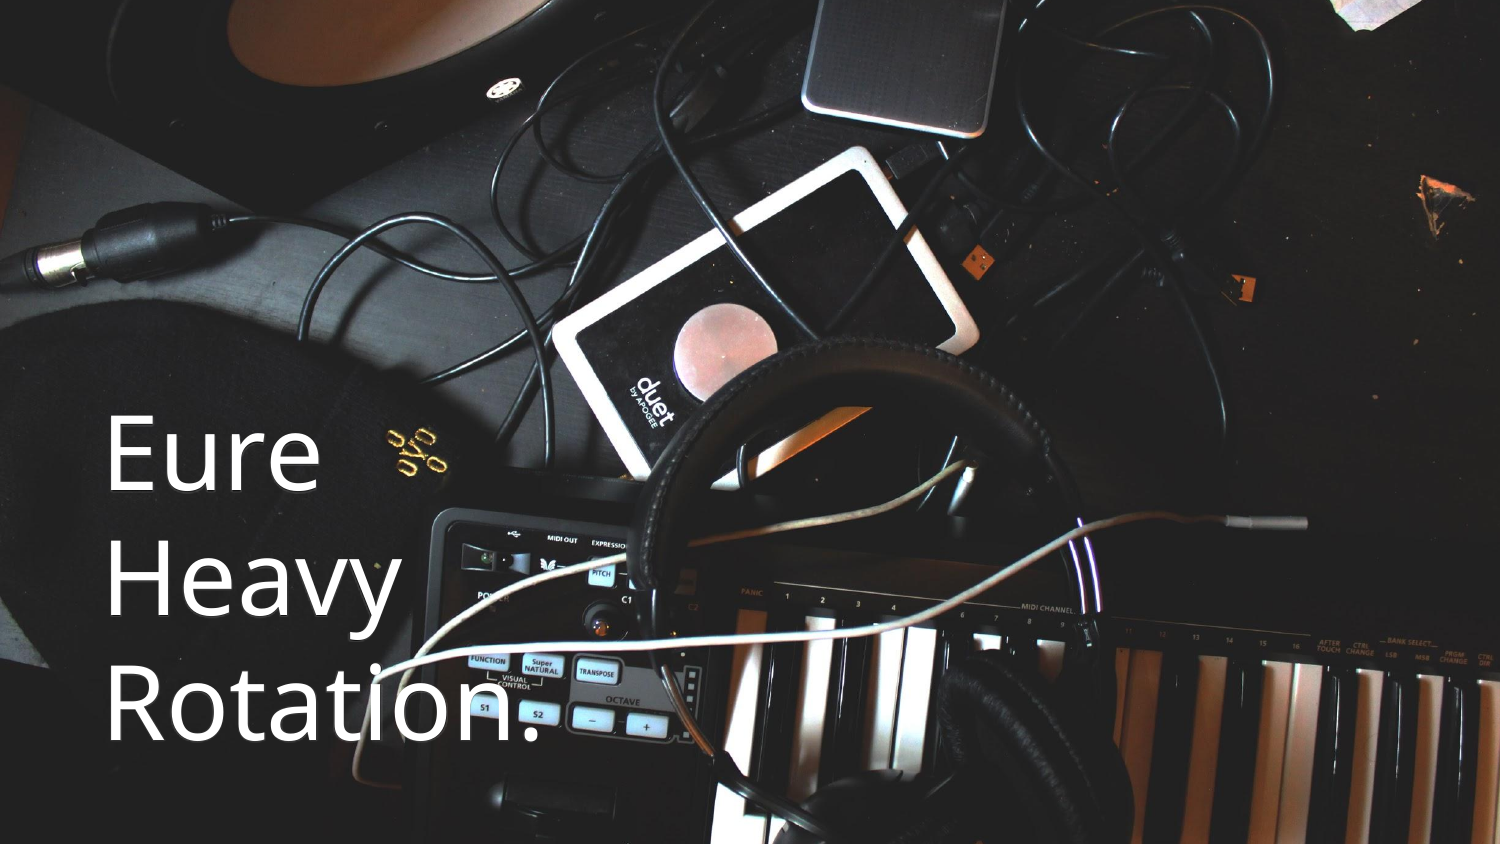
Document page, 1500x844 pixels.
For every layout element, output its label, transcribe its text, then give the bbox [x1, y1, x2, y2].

text_box Eure Heavy Rotation. [86, 370, 838, 776]
picture [0, 0, 1500, 844]
